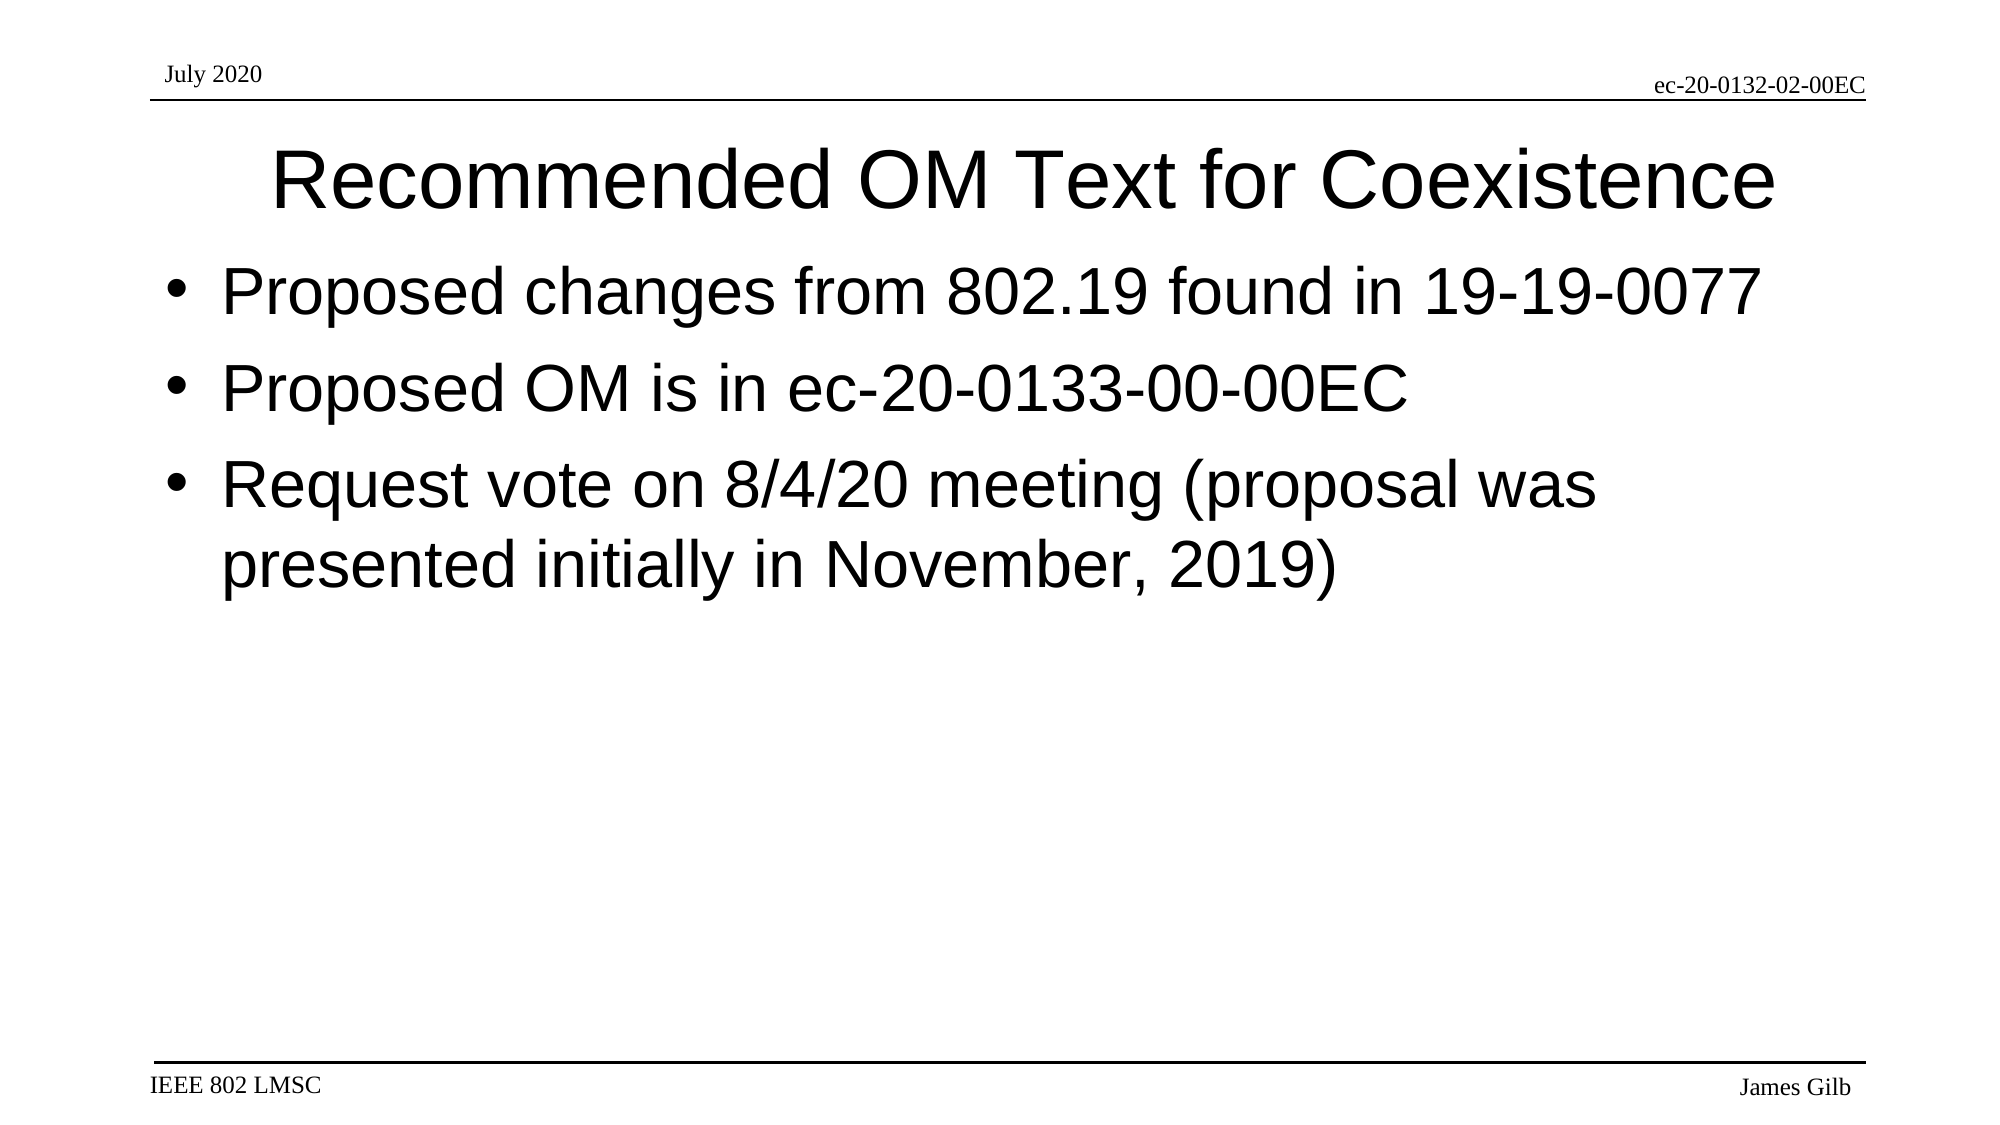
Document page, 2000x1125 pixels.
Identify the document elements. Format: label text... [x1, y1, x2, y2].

list Proposed changes from 802.19 found in 19-19-0077 Proposed OM is in ec-20-0133-00-00EC Request vote on 8/4/20 meeting (proposal was presented initially in November, 2019) [149, 239, 1900, 1051]
title Recommended OM Text for Coexistence [149, 112, 1900, 238]
